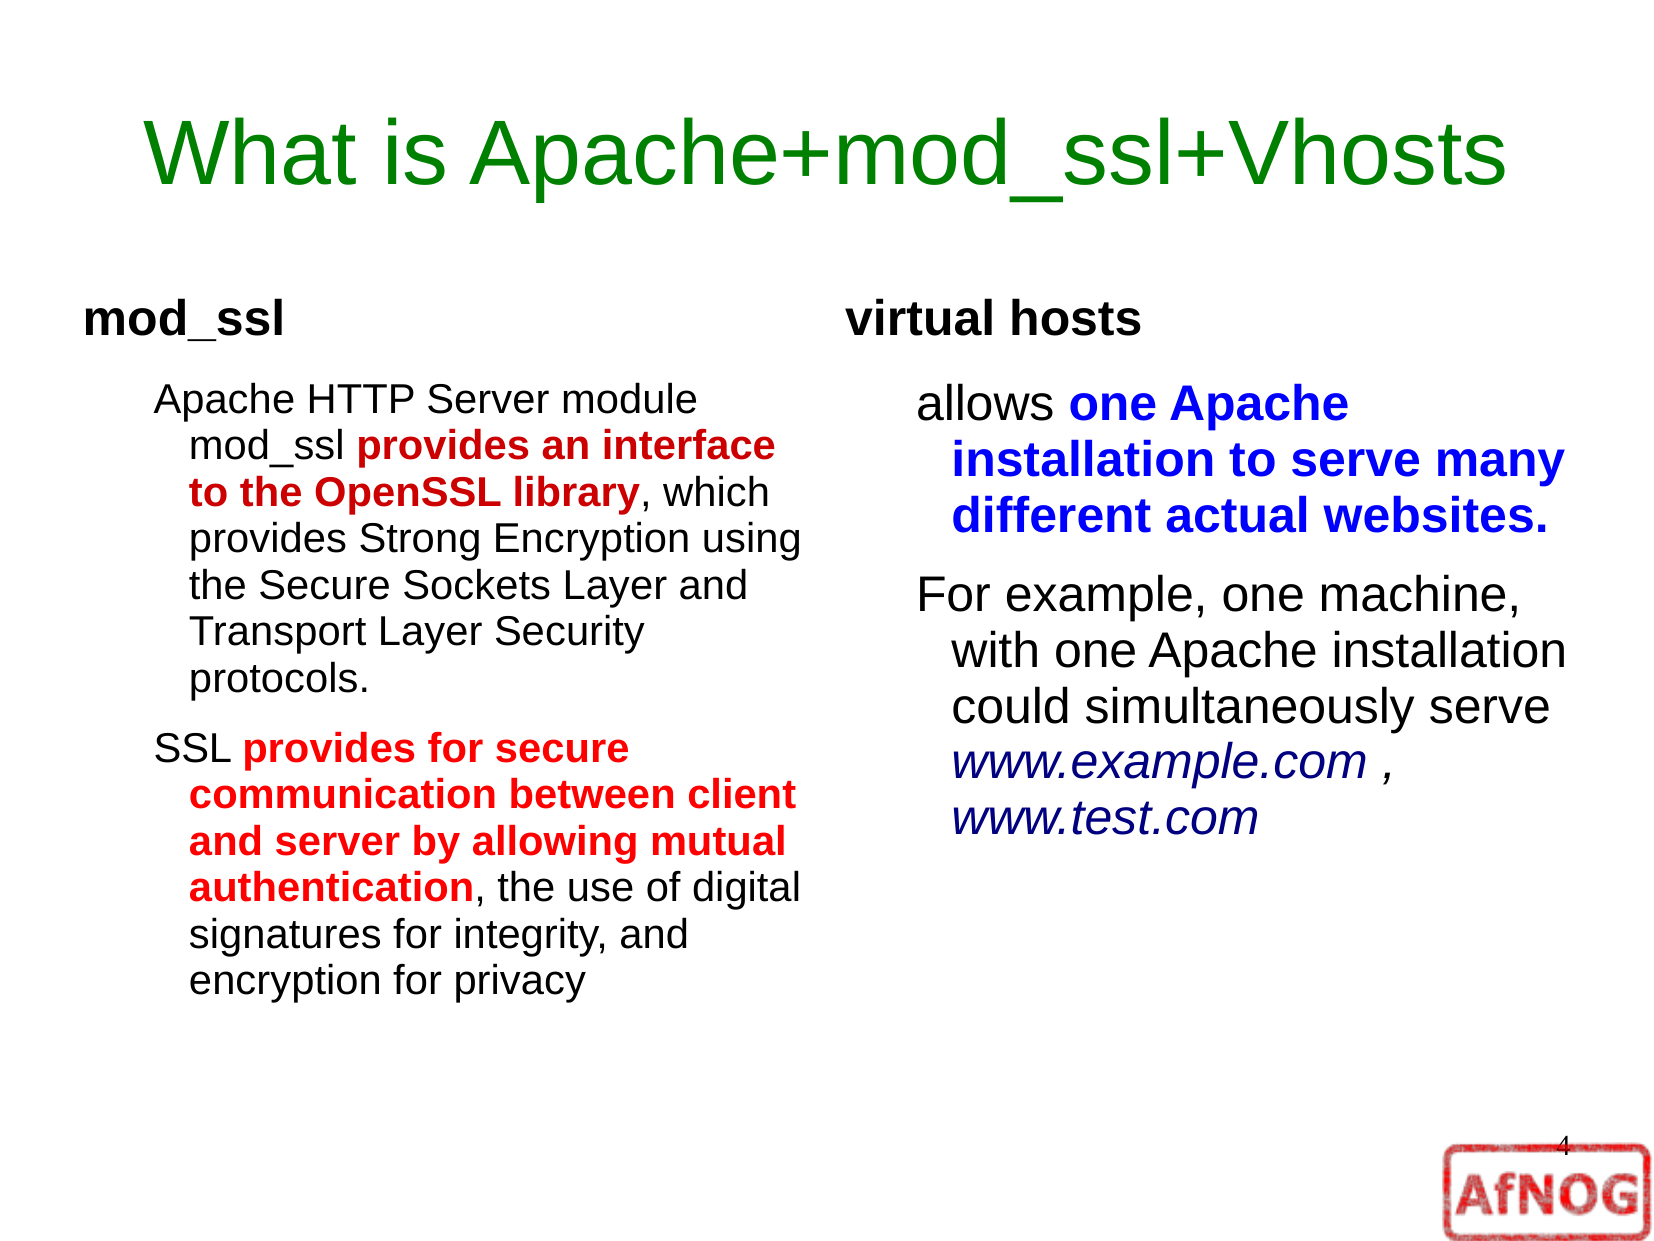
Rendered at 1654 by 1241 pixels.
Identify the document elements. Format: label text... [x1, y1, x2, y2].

title What is Apache+mod_ssl+Vhosts [82, 49, 1571, 257]
picture [1441, 1141, 1654, 1241]
list mod_ssl Apache HTTP Server module mod_ssl provides an interface to the OpenSSL library, which provides Strong Encryption using the Secure Sockets Layer and Transport Layer Security protocols. SSL provides for secure communication between client and server by allowing mutual authentication, the use of digital signatures for integrity, and encryption for privacy [82, 290, 809, 1109]
list virtual hosts allows one Apache installation to serve many different actual websites. For example, one machine, with one Apache installation could simultaneously serve www.example.com , www.test.com [845, 290, 1572, 1094]
